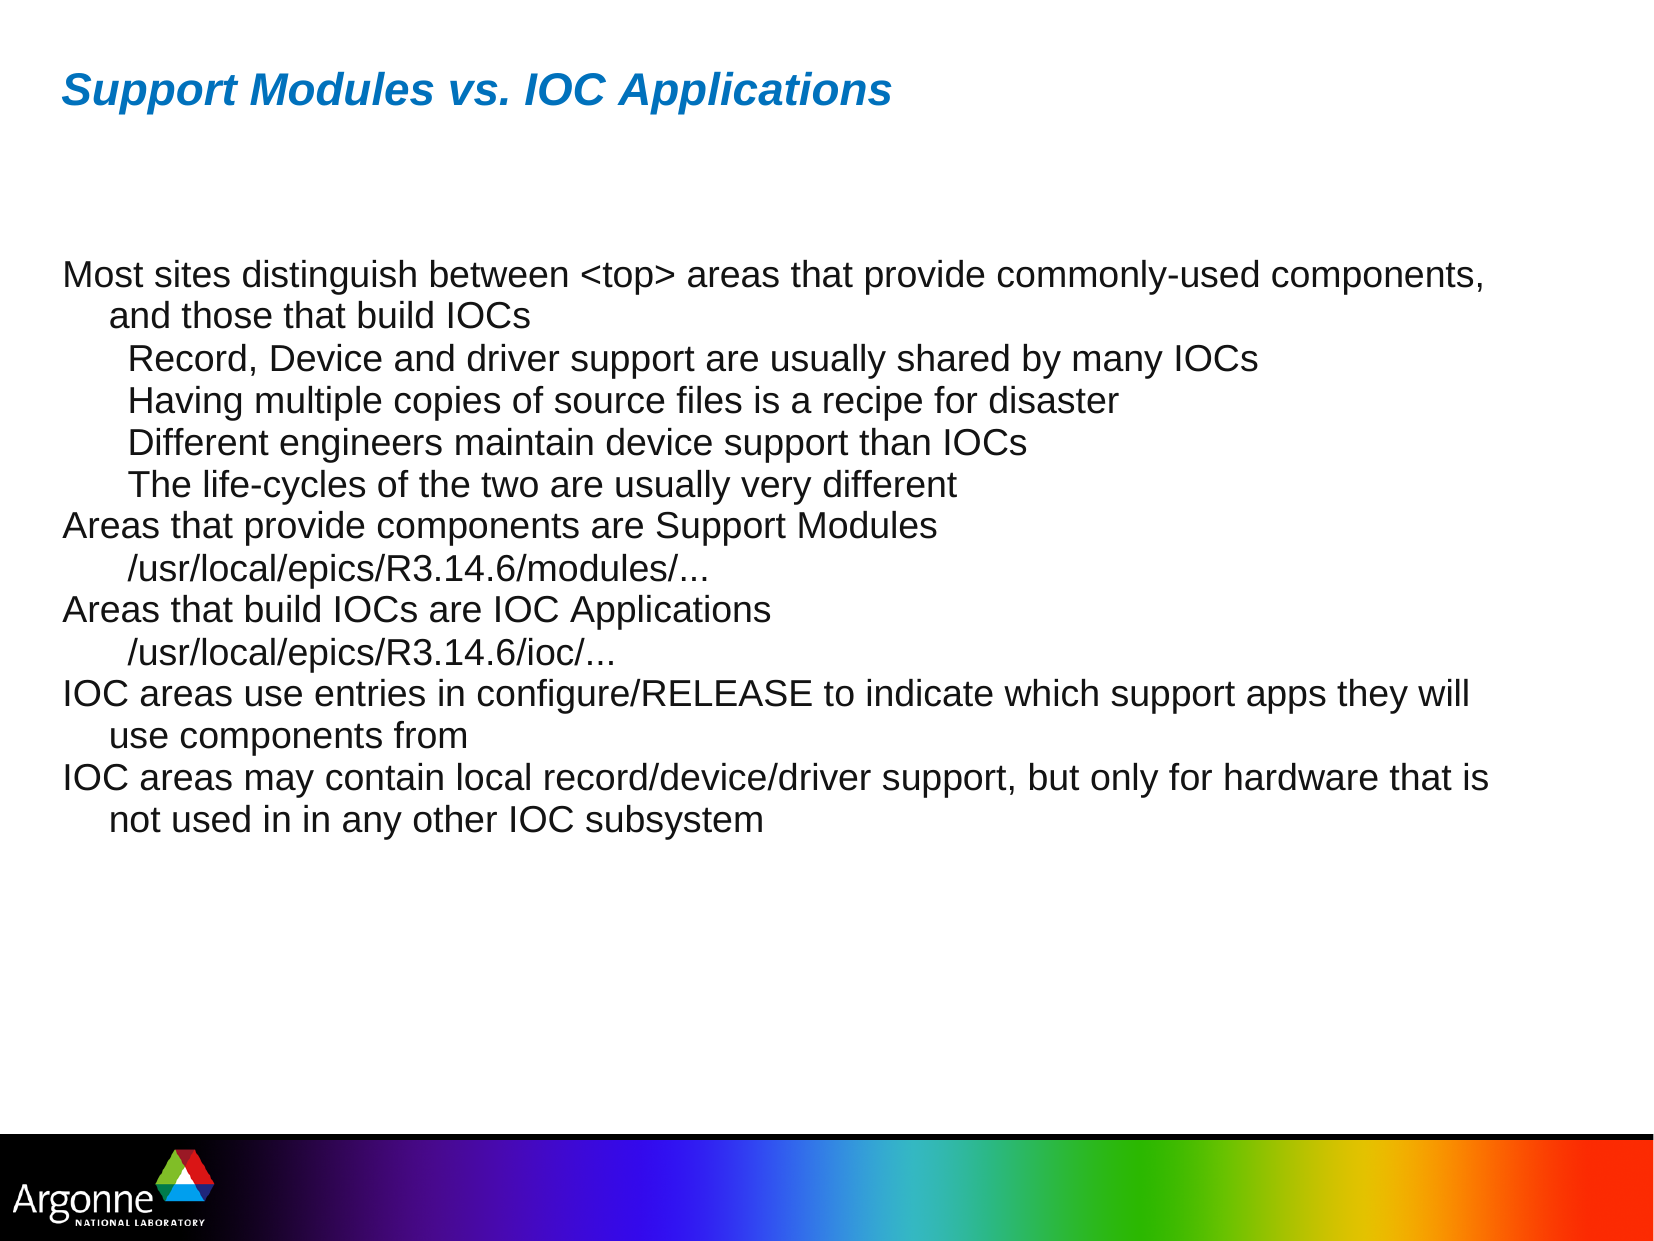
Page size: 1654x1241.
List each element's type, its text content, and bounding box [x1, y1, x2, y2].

title Support Modules vs. IOC Applications [61, 56, 1500, 126]
list Most sites distinguish between <top> areas that provide commonly-used components, and those that build IOCs Record, Device and driver support are usually shared by many IOCs Having multiple copies of source files is a recipe for disaster Different engineers maintain device support than IOCs The life-cycles of the two are usually very different Areas that provide components are Support Modules /usr/local/epics/R3.14.6/modules/... Areas that build IOCs are IOC Applications /usr/local/epics/R3.14.6/ioc/... IOC areas use entries in configure/RELEASE to indicate which support apps they will use components from IOC areas may contain local record/device/driver support, but only for hardware that is not used in in any other IOC subsystem [62, 253, 1498, 1034]
picture [0, 1134, 1654, 1241]
